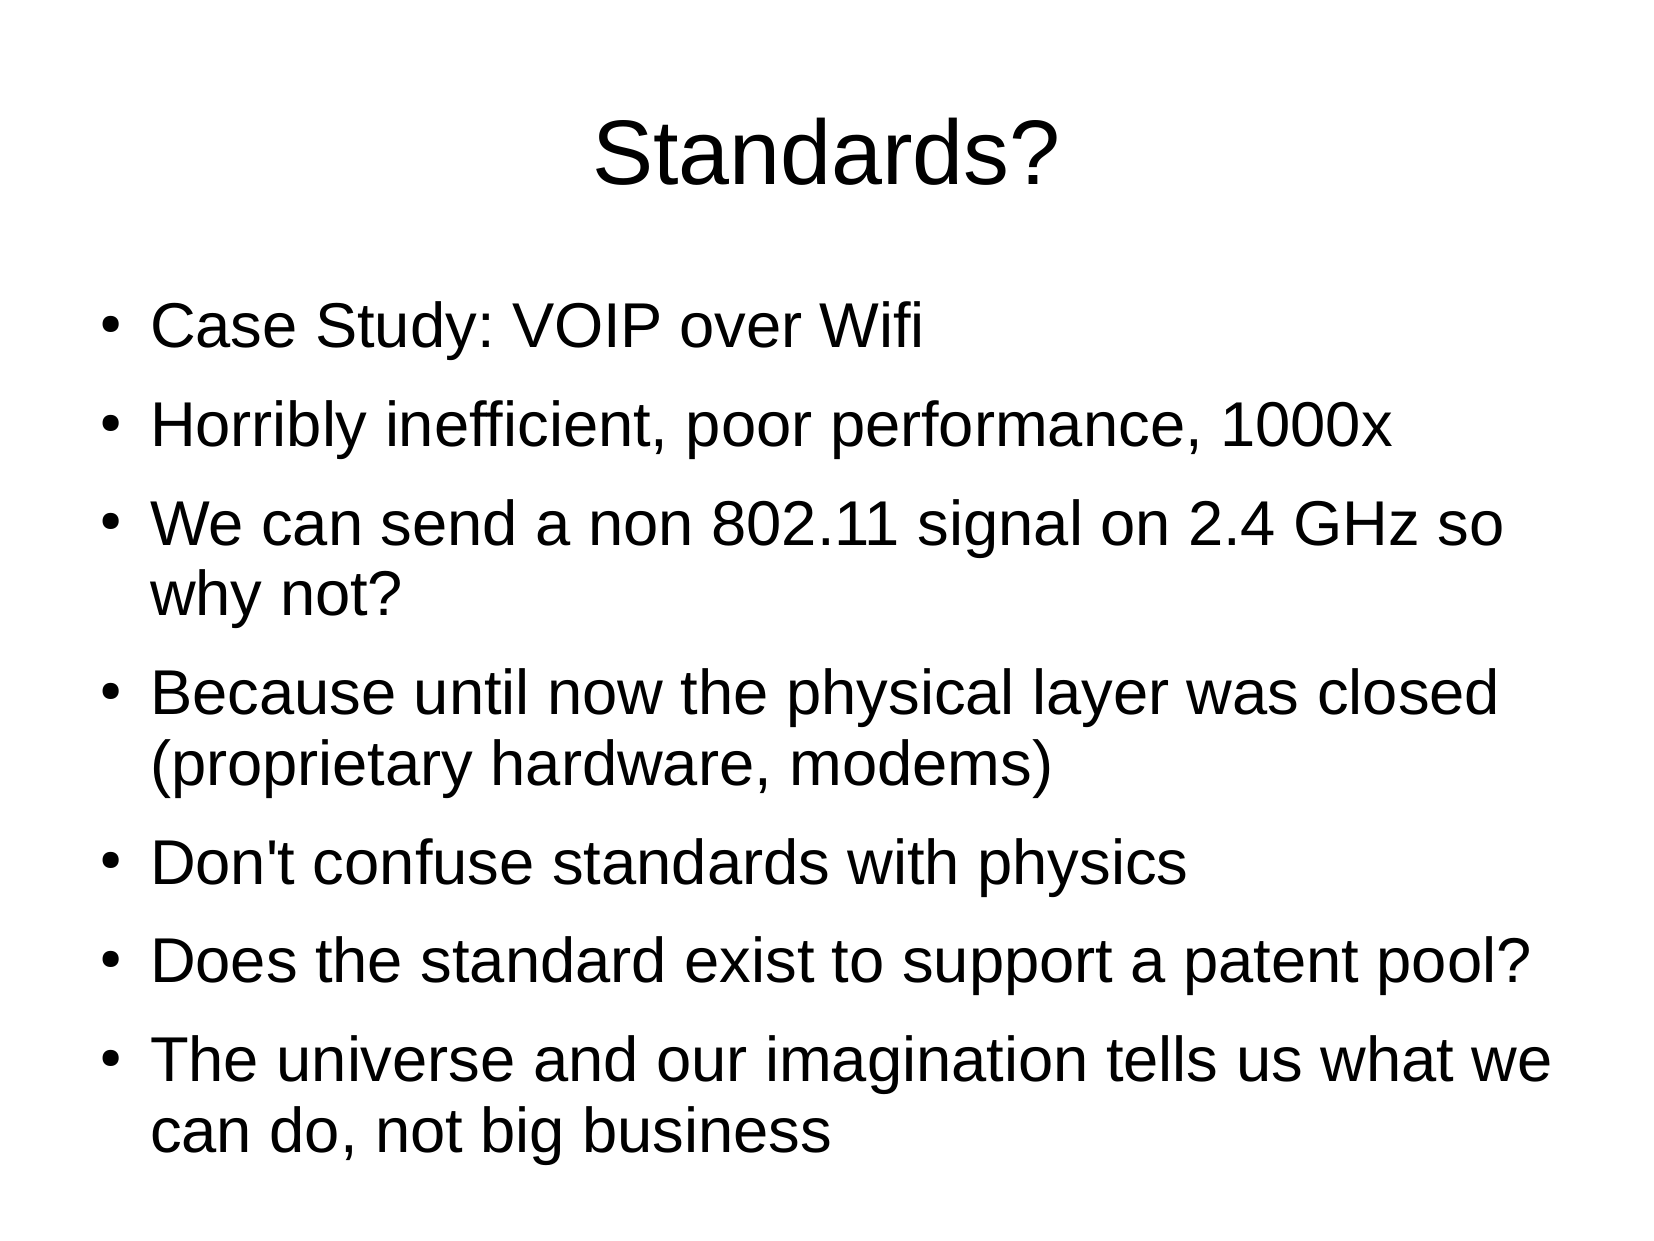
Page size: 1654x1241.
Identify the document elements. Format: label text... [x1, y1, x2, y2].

title Standards? [82, 49, 1571, 257]
list Case Study: VOIP over Wifi Horribly inefficient, poor performance, 1000x We can send a non 802.11 signal on 2.4 GHz so why not? Because until now the physical layer was closed (proprietary hardware, modems) Don't confuse standards with physics Does the standard exist to support a patent pool? The universe and our imagination tells us what we can do, not big business [82, 290, 1571, 1182]
